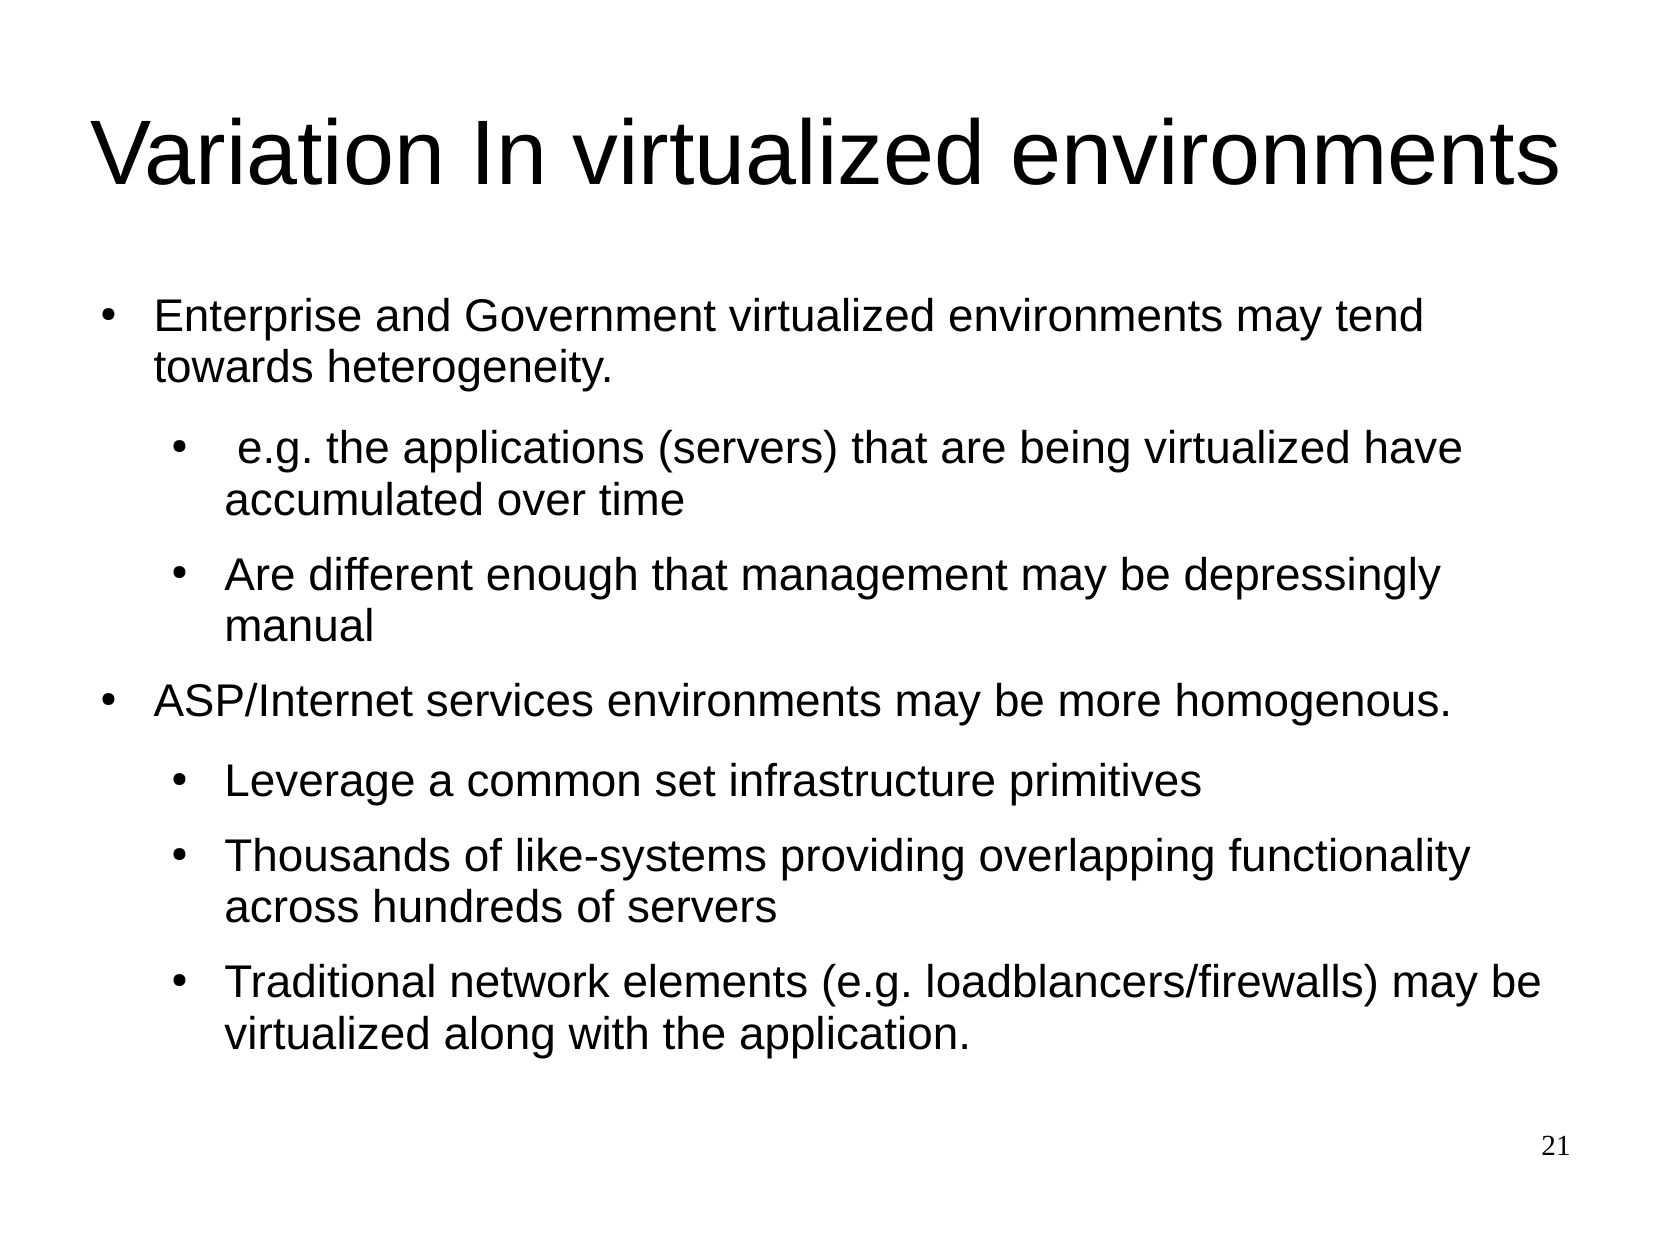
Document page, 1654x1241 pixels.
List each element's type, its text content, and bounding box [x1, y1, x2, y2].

title Variation In virtualized environments [82, 49, 1571, 257]
list Enterprise and Government virtualized environments may tend towards heterogeneity. e.g. the applications (servers) that are being virtualized have accumulated over time Are different enough that management may be depressingly manual ASP/Internet services environments may be more homogenous. Leverage a common set infrastructure primitives Thousands of like-systems providing overlapping functionality across hundreds of servers Traditional network elements (e.g. loadblancers/firewalls) may be virtualized along with the application. [82, 290, 1571, 1134]
